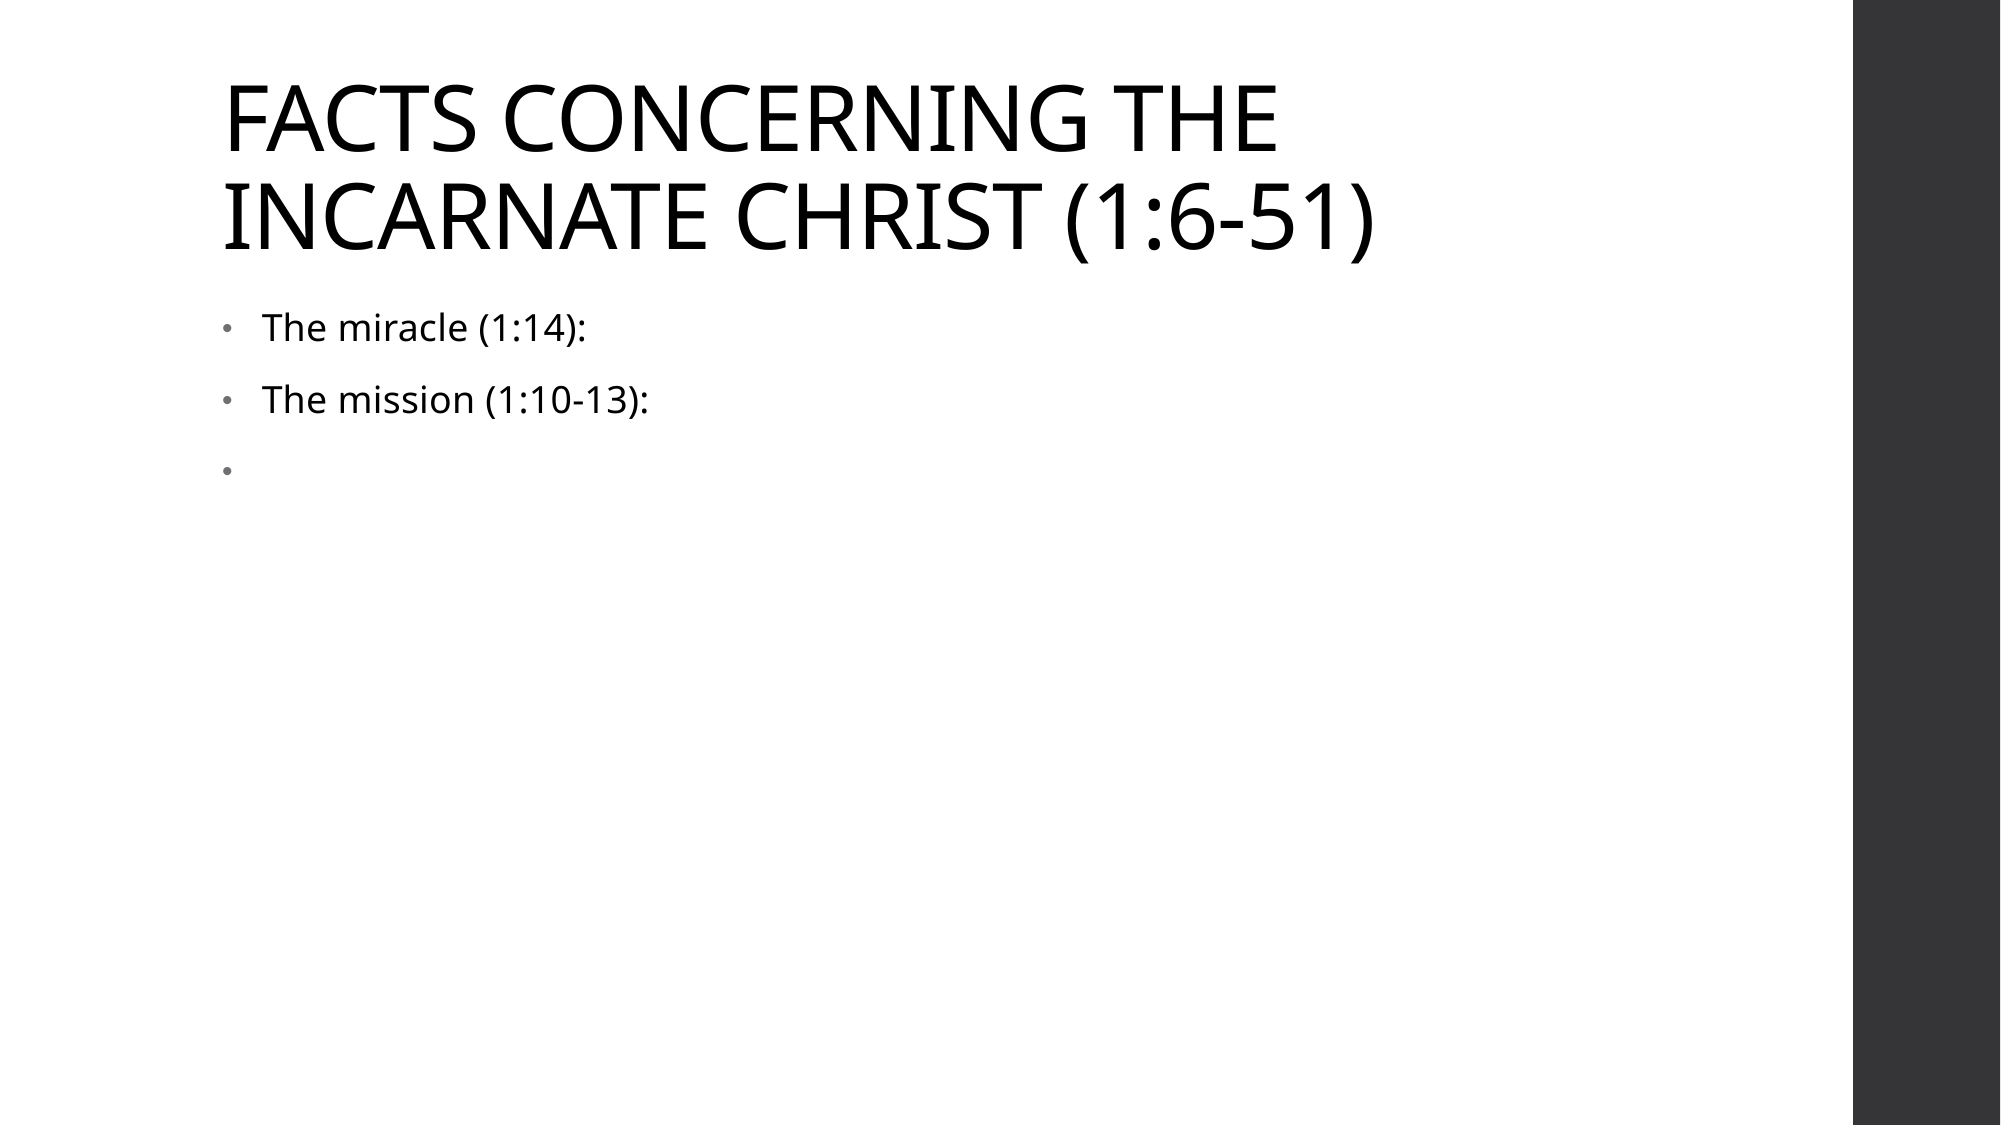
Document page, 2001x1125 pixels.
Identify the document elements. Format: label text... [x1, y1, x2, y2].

list The miracle (1:14): The mission (1:10-13): [206, 299, 1617, 1014]
title FACTS CONCERNING THE INCARNATE CHRIST (1:6-51) [206, 60, 1797, 278]
